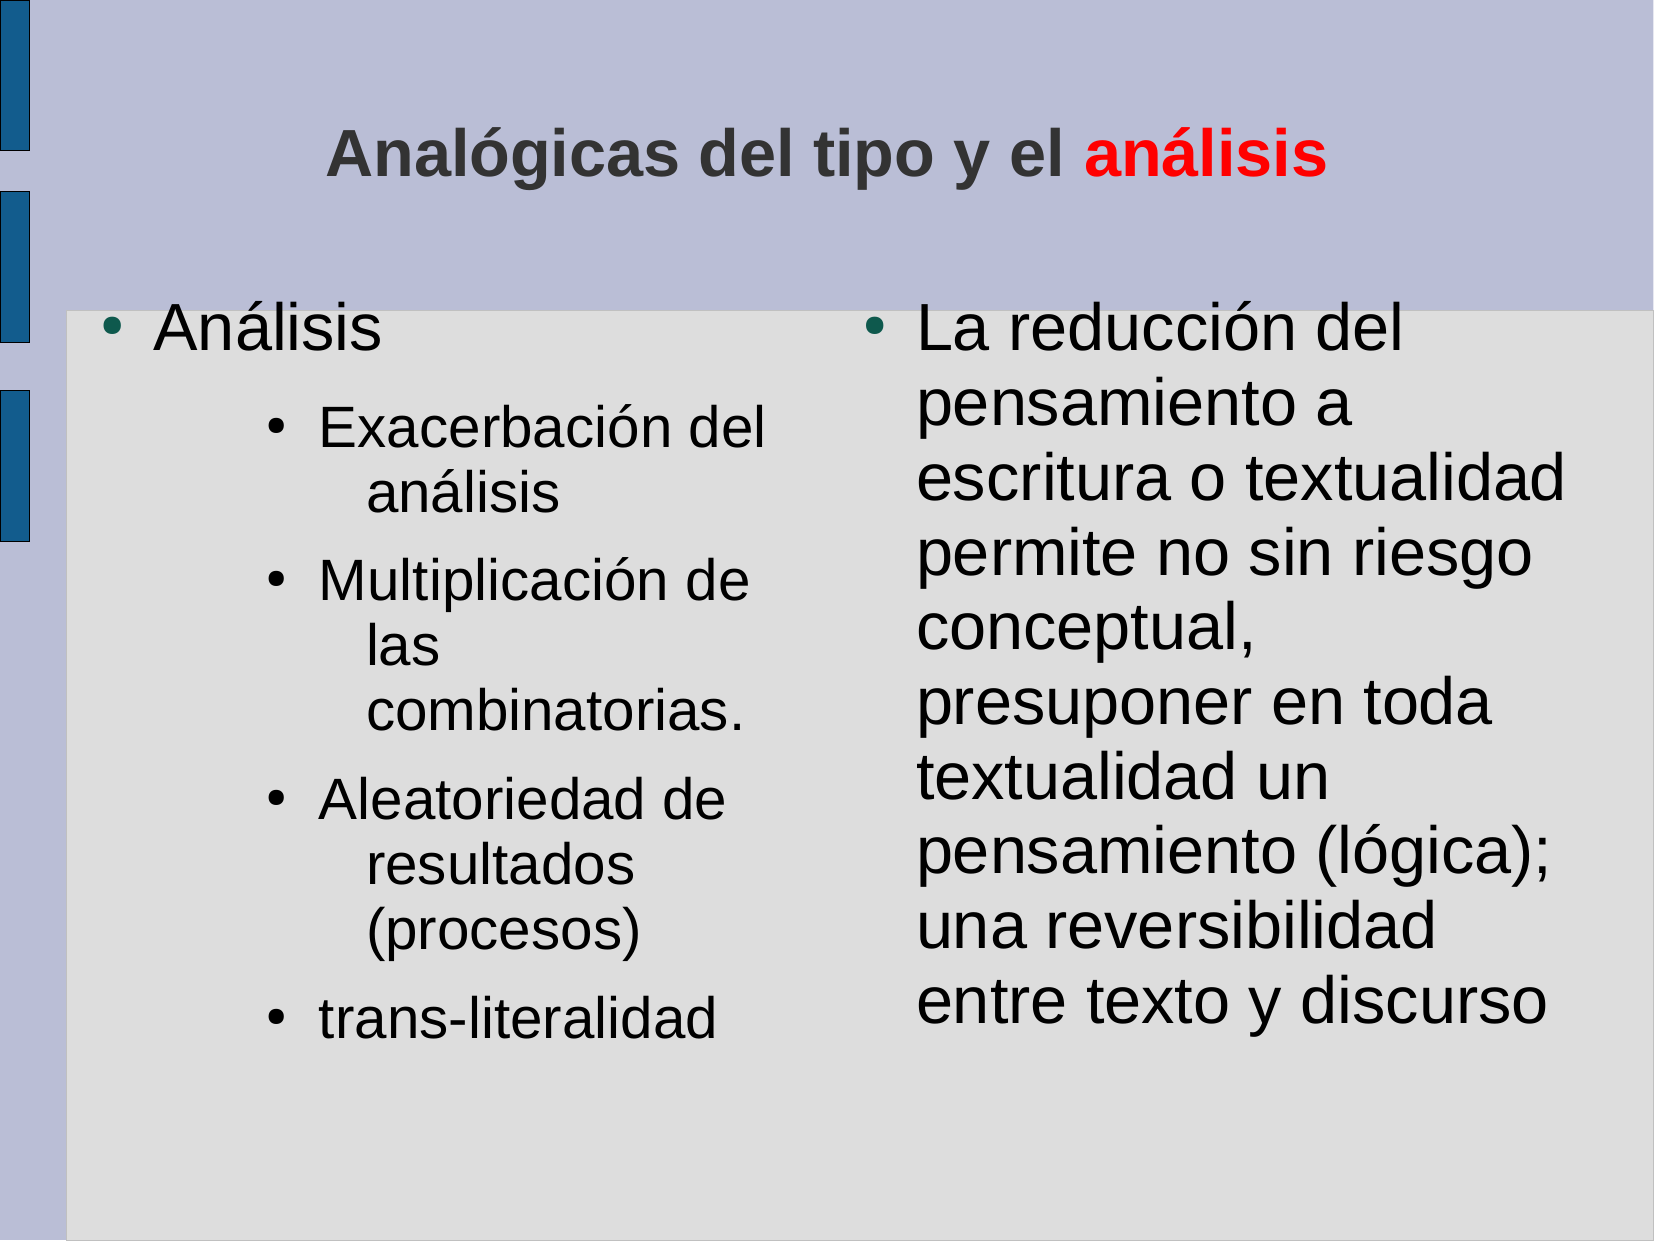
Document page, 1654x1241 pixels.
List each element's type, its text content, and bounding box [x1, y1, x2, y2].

list Análisis Exacerbación del análisis Multiplicación de las combinatorias. Aleatoriedad de resultados (procesos) trans-literalidad [82, 290, 809, 1116]
list La reducción del pensamiento a escritura o textualidad permite no sin riesgo conceptual, presuponer en toda textualidad un pensamiento (lógica); una reversibilidad entre texto y discurso [845, 290, 1572, 1094]
title Analógicas del tipo y el análisis [82, 56, 1571, 250]
